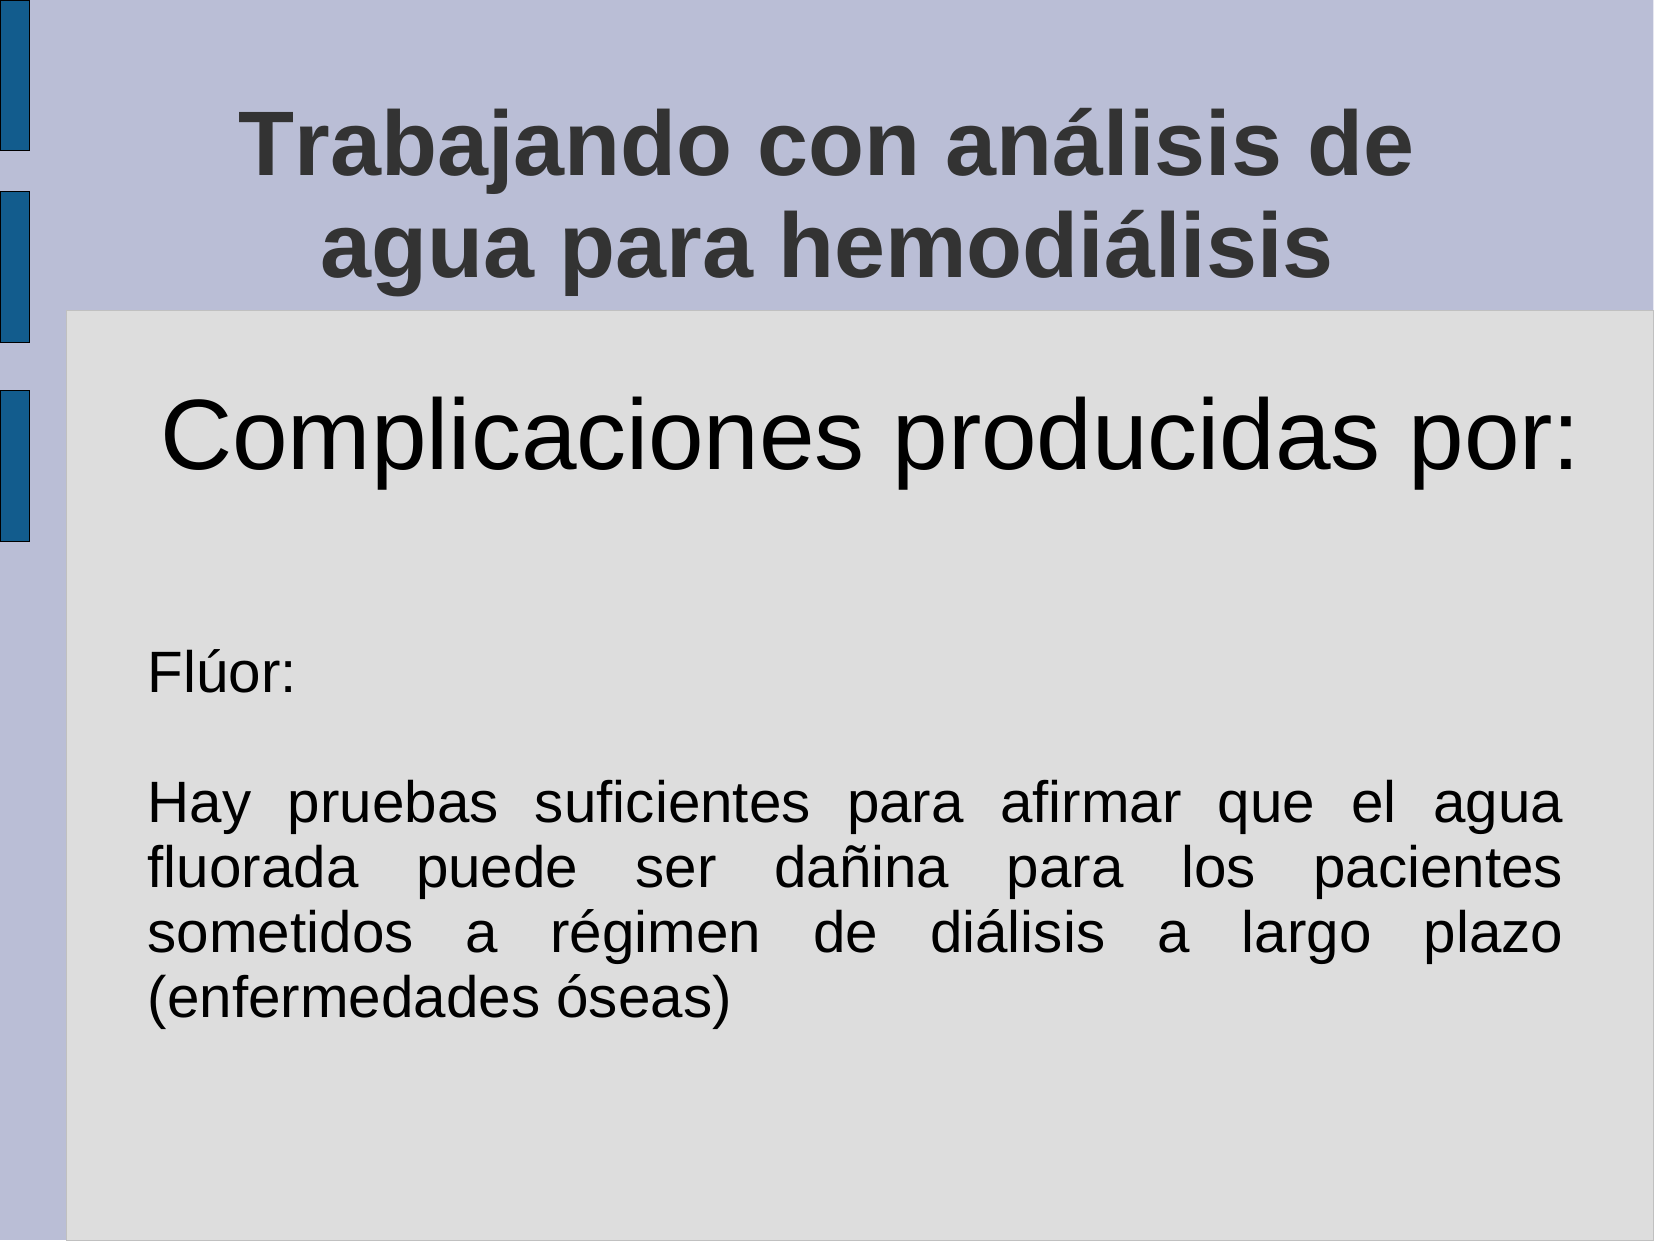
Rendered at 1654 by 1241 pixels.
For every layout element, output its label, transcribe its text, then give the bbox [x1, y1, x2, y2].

text_box Flúor: Hay pruebas suficientes para afirmar que el agua fluorada puede ser dañina para los pacientes sometidos a régimen de diálisis a largo plazo (enfermedades óseas) [147, 552, 1565, 1182]
subtitle Complicaciones producidas por: [118, 324, 1625, 546]
title Trabajando con análisis de agua para hemodiálisis [121, 91, 1534, 299]
